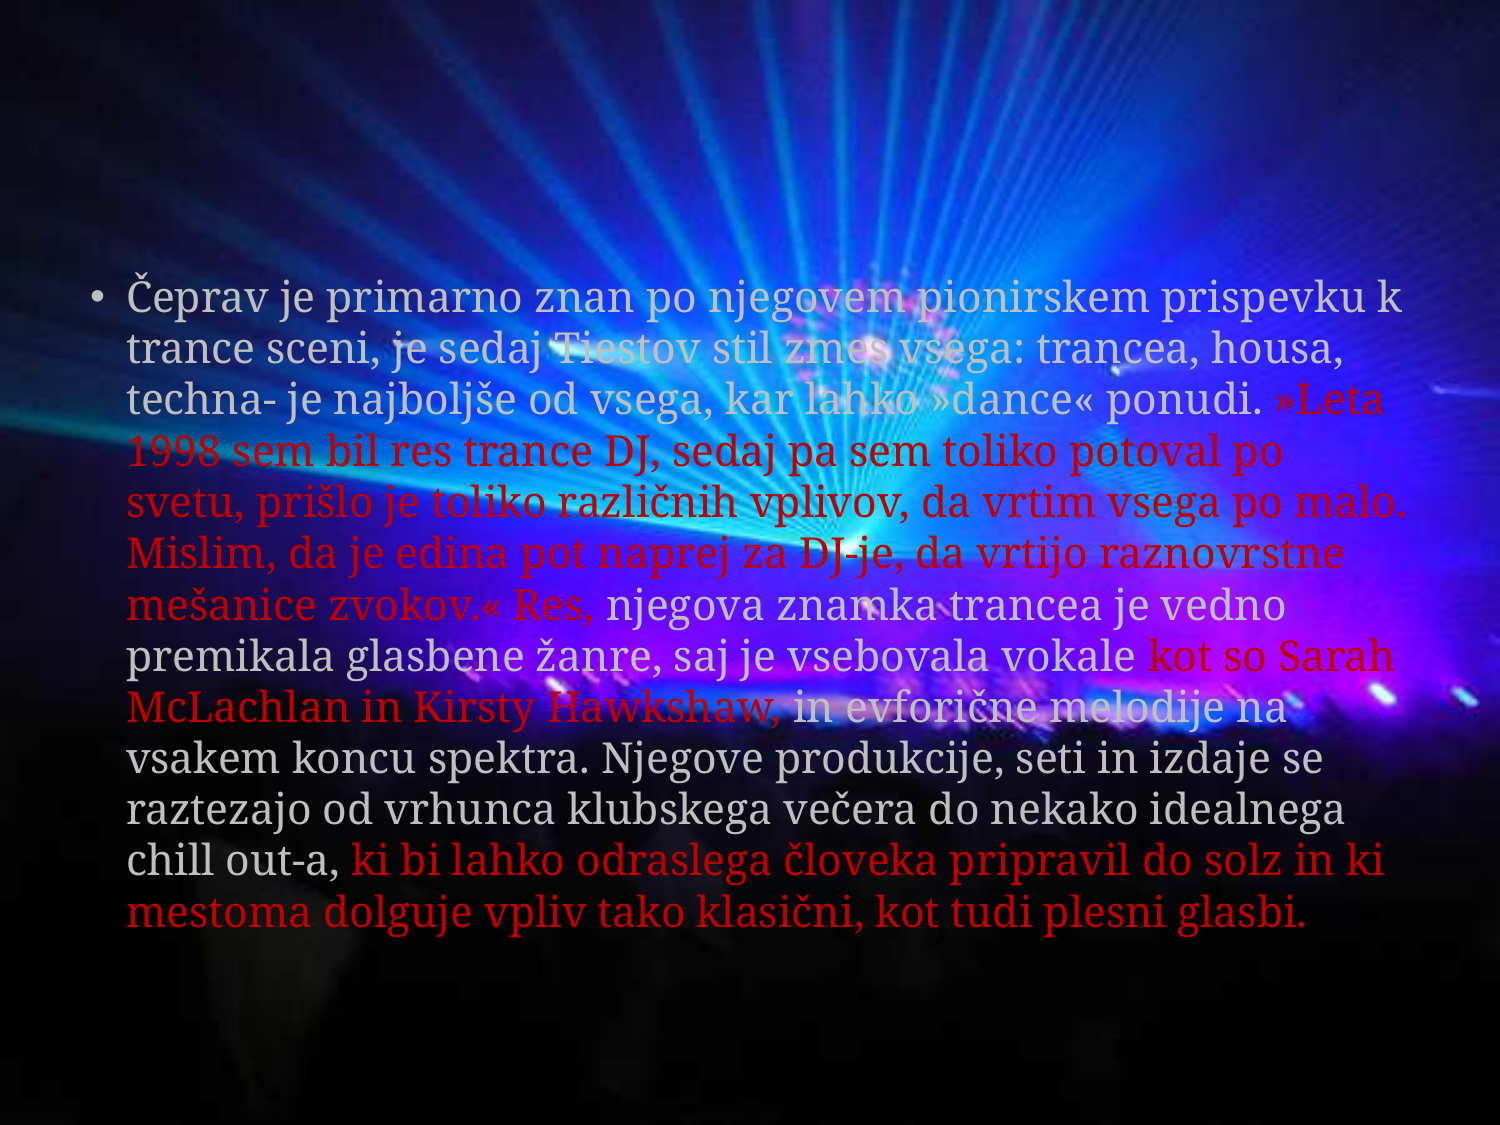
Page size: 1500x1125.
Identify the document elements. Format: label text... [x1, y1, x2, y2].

list Čeprav je primarno znan po njegovem pionirskem prispevku k trance sceni, je sedaj Tiestov stil zmes vsega: trancea, housa, techna- je najboljše od vsega, kar lahko »dance« ponudi. »Leta 1998 sem bil res trance DJ, sedaj pa sem toliko potoval po svetu, prišlo je toliko različnih vplivov, da vrtim vsega po malo. Mislim, da je edina pot naprej za DJ-je, da vrtijo raznovrstne mešanice zvokov.« Res, njegova znamka trancea je vedno premikala glasbene žanre, saj je vsebovala vokale kot so Sarah McLachlan in Kirsty Hawkshaw, in evforične melodije na vsakem koncu spektra. Njegove produkcije, seti in izdaje se raztezajo od vrhunca klubskega večera do nekako idealnega chill out-a, ki bi lahko odraslega človeka pripravil do solz in ki mestoma dolguje vpliv tako klasični, kot tudi plesni glasbi. [75, 262, 1425, 1005]
picture [0, 0, 1500, 1125]
